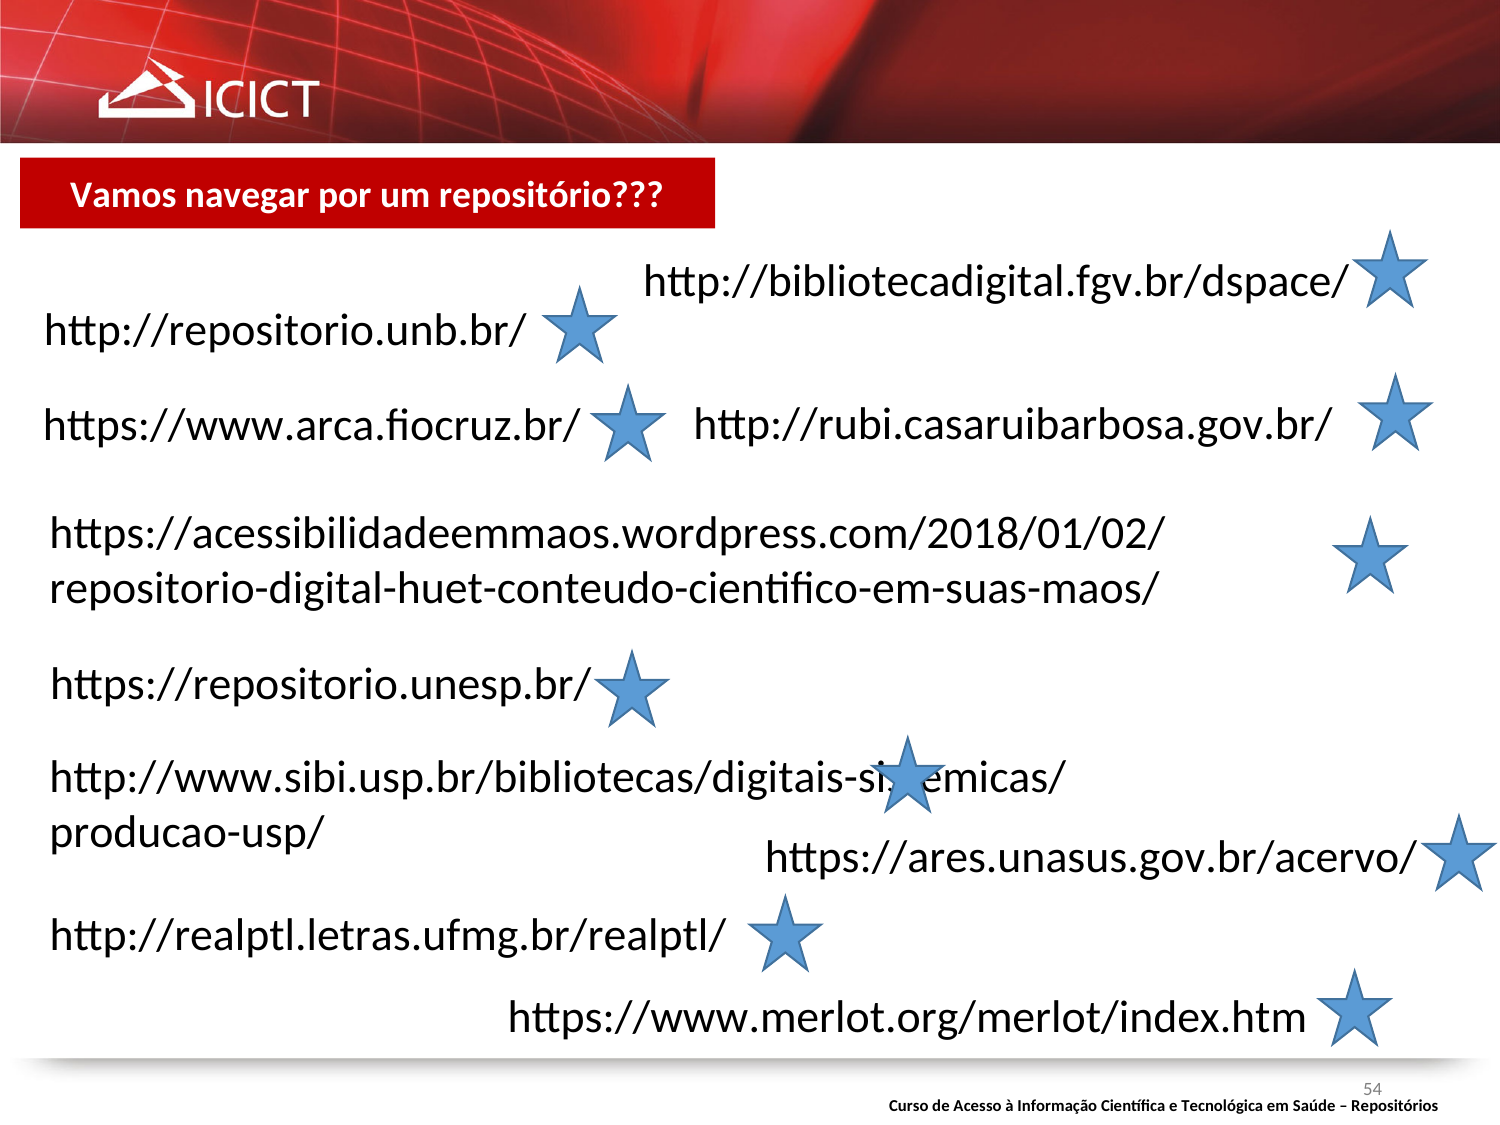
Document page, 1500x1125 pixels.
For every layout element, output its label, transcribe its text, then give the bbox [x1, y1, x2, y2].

text_box <número> [1059, 1057, 1397, 1086]
text_box [1354, 232, 1426, 306]
text_box Curso de Acesso à Informação Científica e Tecnológica em Saúde – Repositórios [848, 1086, 1481, 1123]
text_box http://www.sibi.usp.br/bibliotecas/digitais-sistemicas/producao-usp/ [34, 739, 1186, 865]
text_box http://bibliotecadigital.fgv.br/dspace/ [628, 243, 1365, 314]
text_box https://www.merlot.org/merlot/index.htm [492, 979, 1323, 1050]
text_box http://realptl.letras.ufmg.br/realptl/ [34, 896, 742, 968]
text_box https://www.arca.fiocruz.br/ [28, 386, 596, 458]
text_box [1323, 971, 1391, 1045]
text_box Vamos navegar por um repositório??? [20, 157, 716, 229]
text_box https://ares.unasus.gov.br/acervo/ [749, 818, 1433, 890]
text_box [1360, 375, 1431, 449]
text_box [872, 737, 944, 811]
text_box [1334, 518, 1406, 592]
picture [0, 0, 1500, 1125]
text_box http://repositorio.unb.br/ [29, 291, 543, 363]
text_box [544, 288, 616, 361]
text_box http://rubi.casaruibarbosa.gov.br/ [678, 385, 1349, 457]
text_box https://repositorio.unesp.br/ [35, 646, 607, 717]
text_box [749, 896, 821, 970]
text_box [1423, 816, 1495, 890]
text_box [596, 652, 668, 725]
text_box https://acessibilidadeemmaos.wordpress.com/2018/01/02/repositorio-digital-huet-conteudo-cientifico-em-suas-maos/ [34, 495, 1335, 621]
text_box [592, 386, 664, 460]
